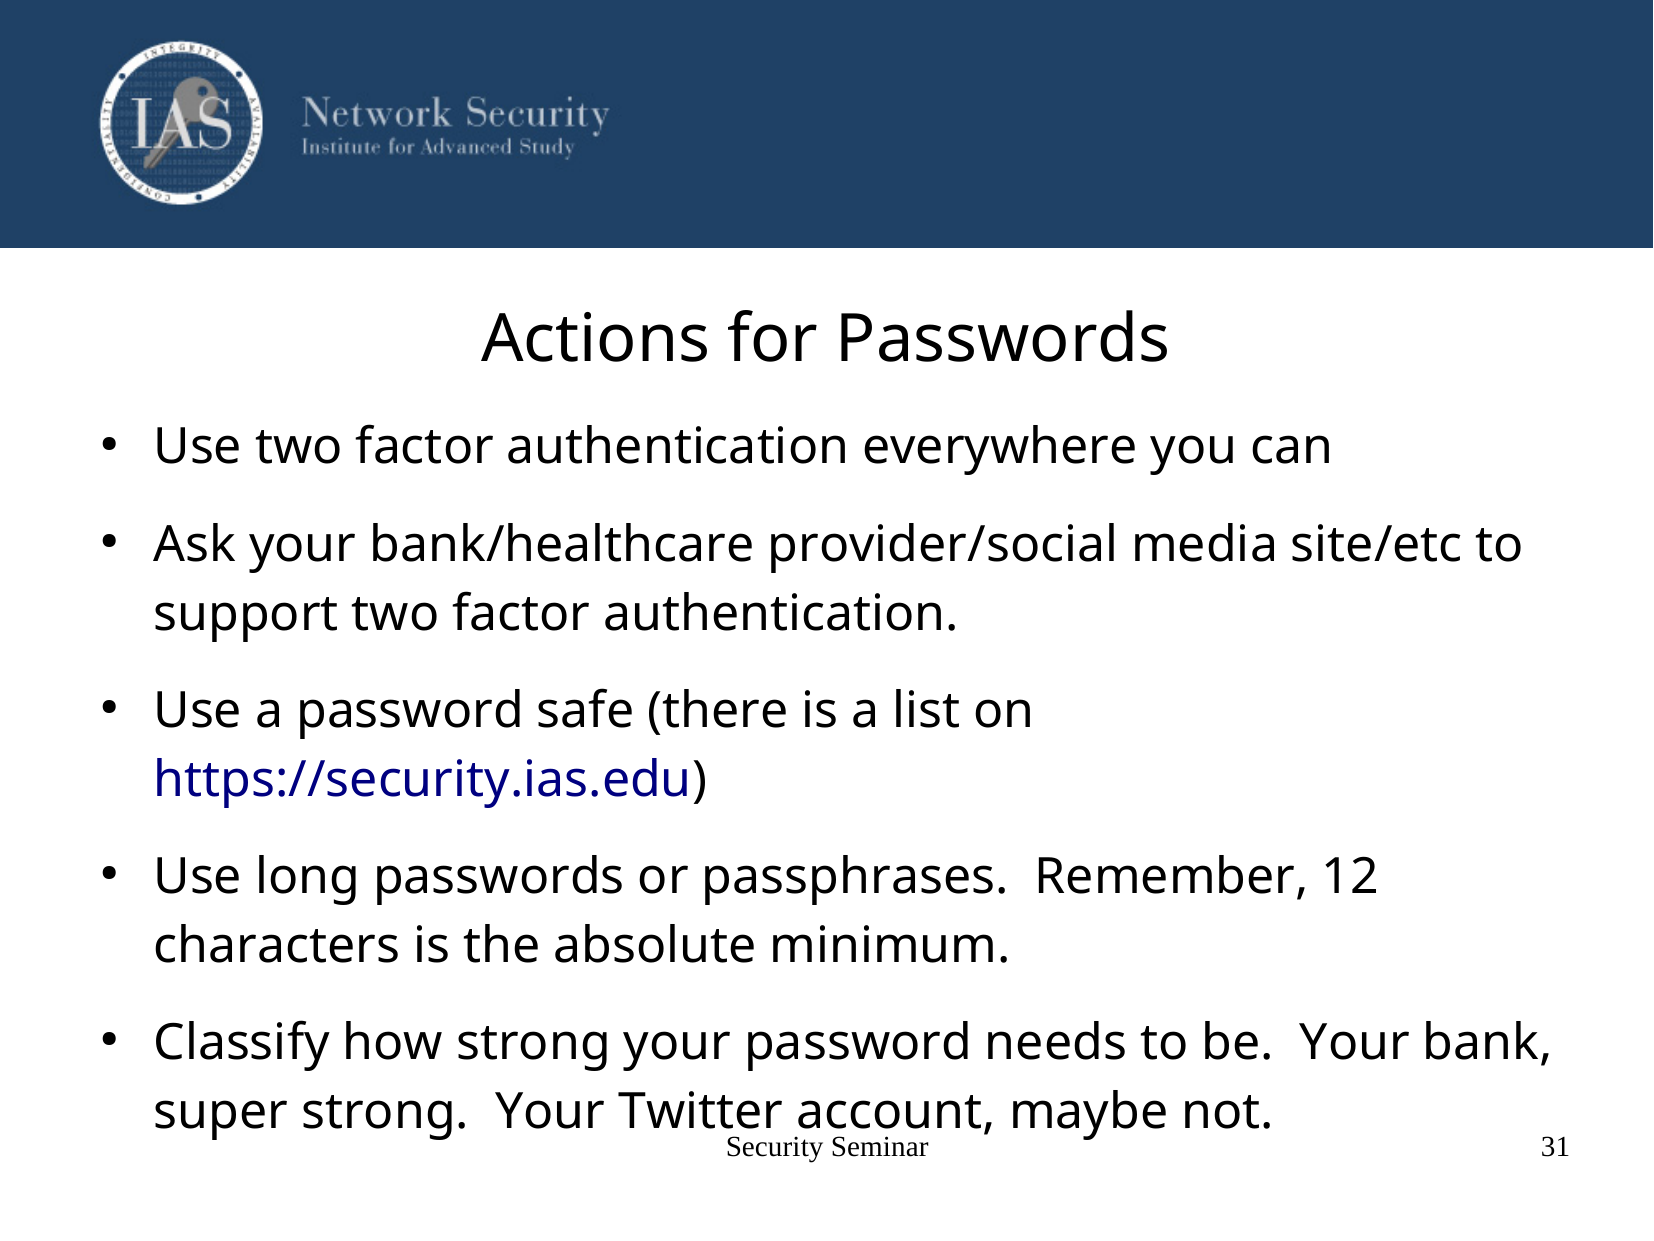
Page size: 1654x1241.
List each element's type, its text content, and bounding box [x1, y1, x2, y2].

list Actions for Passwords Use two factor authentication everywhere you can Ask your bank/healthcare provider/social media site/etc to support two factor authentication. Use a password safe (there is a list on https://security.ias.edu) Use long passwords or passphrases. Remember, 12 characters is the absolute minimum. Classify how strong your password needs to be. Your bank, super strong. Your Twitter account, maybe not. [82, 290, 1571, 1109]
picture [0, 0, 1653, 248]
